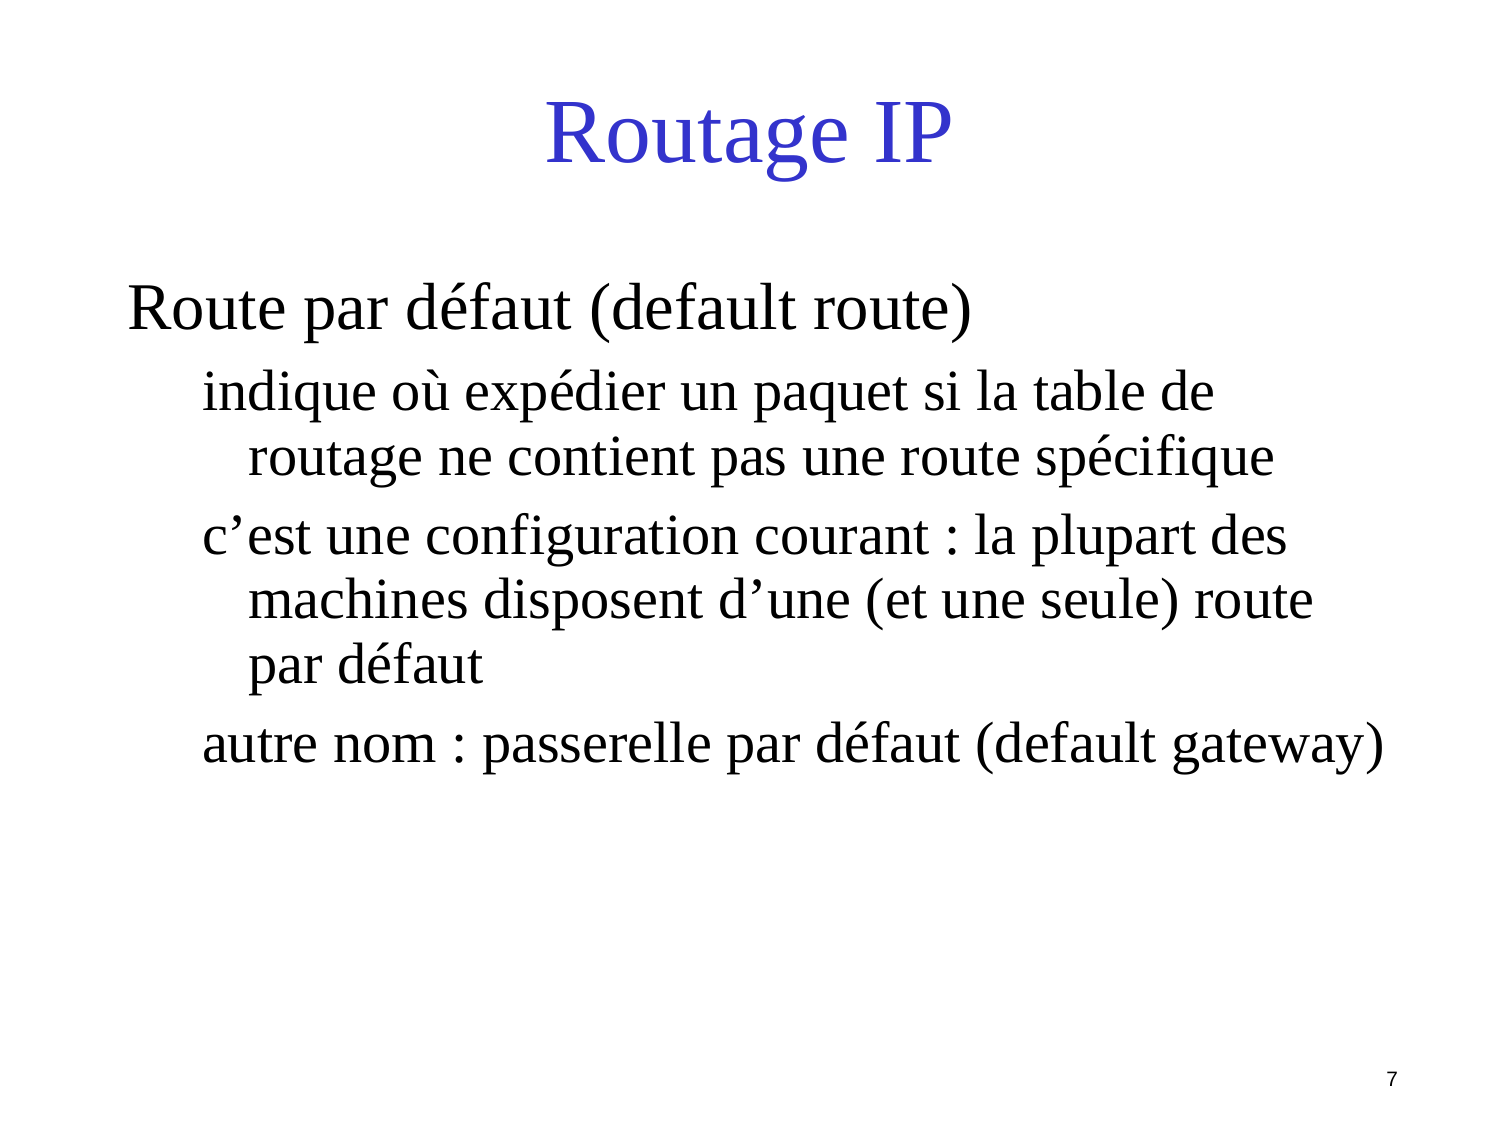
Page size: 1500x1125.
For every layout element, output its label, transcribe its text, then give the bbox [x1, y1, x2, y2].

title Routage IP [112, 37, 1388, 225]
list Route par défaut (default route) indique où expédier un paquet si la table de routage ne contient pas une route spécifique c’est une configuration courant : la plupart des machines disposent d’une (et une seule) route par défaut autre nom : passerelle par défaut (default gateway) [112, 262, 1413, 1026]
